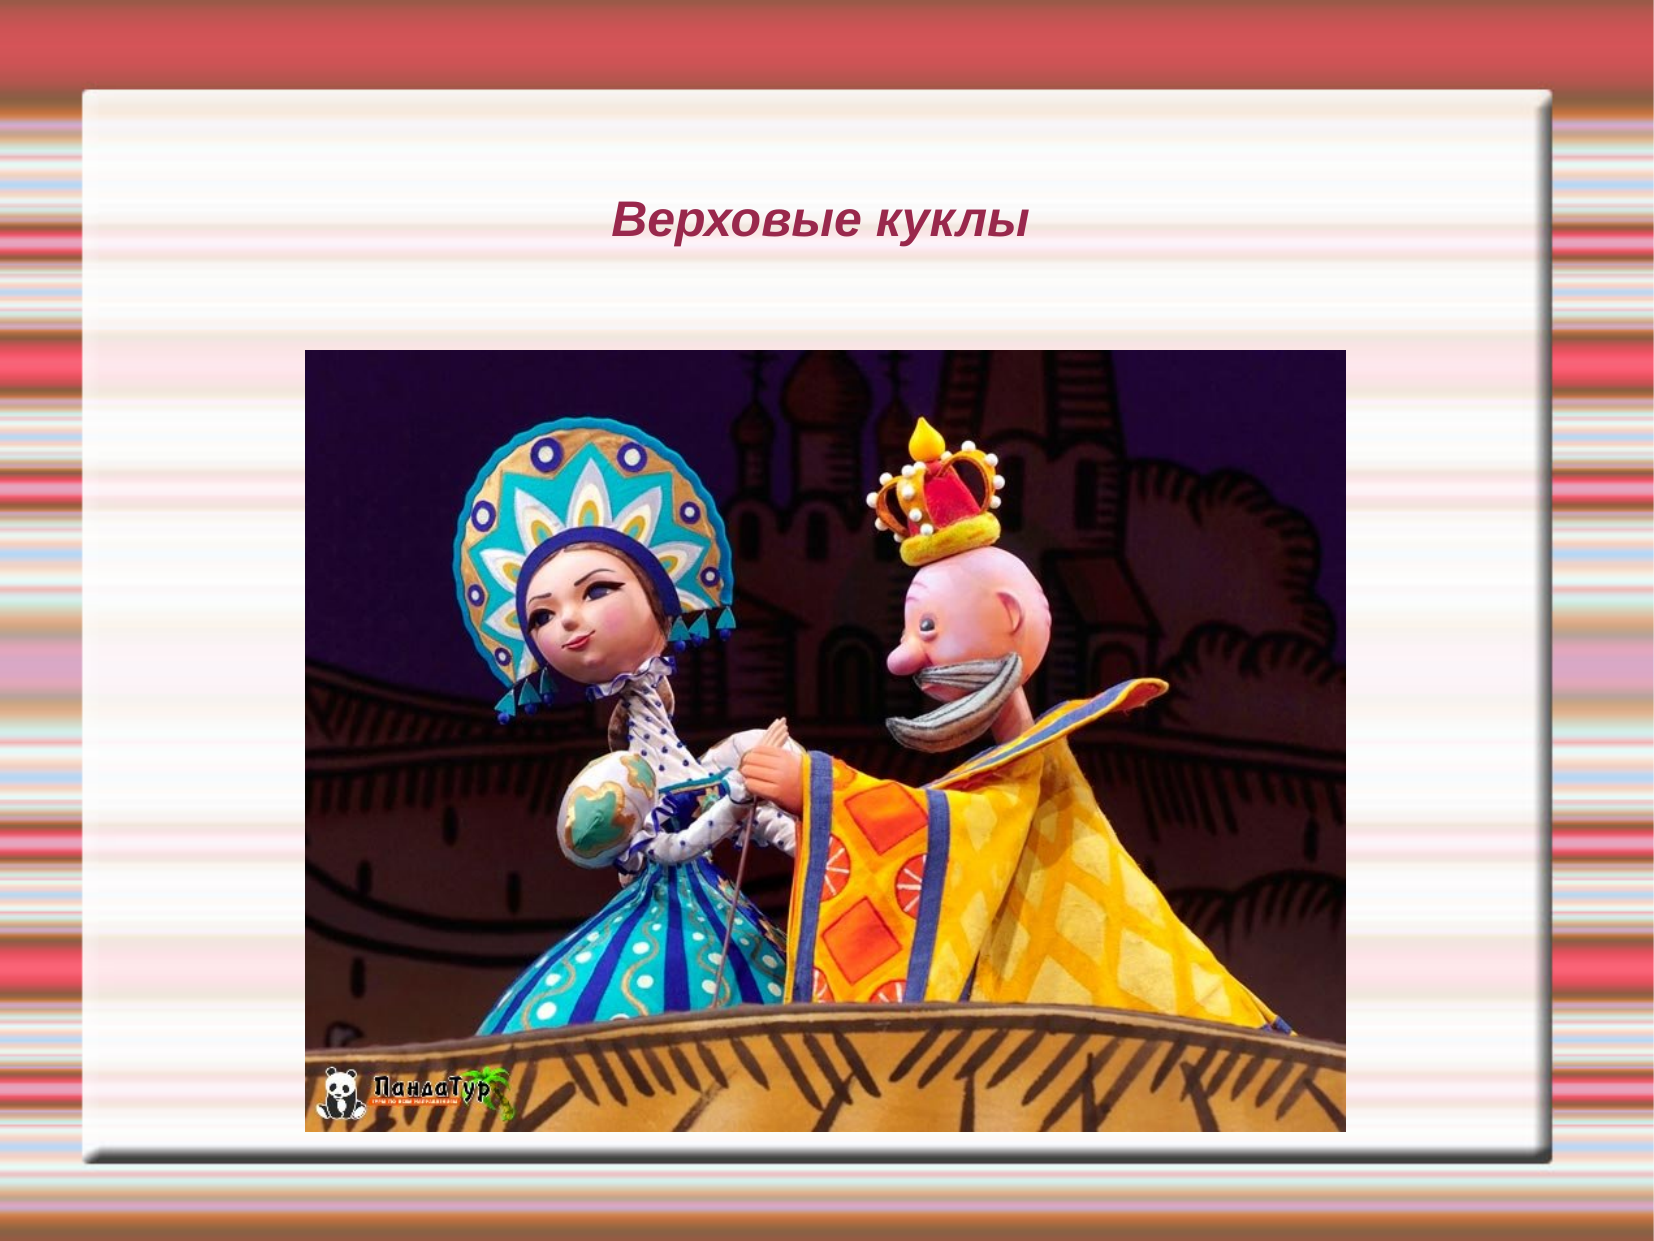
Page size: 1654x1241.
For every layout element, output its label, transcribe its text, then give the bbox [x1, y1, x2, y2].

picture [0, 0, 1654, 1241]
title Верховые куклы [121, 114, 1534, 322]
